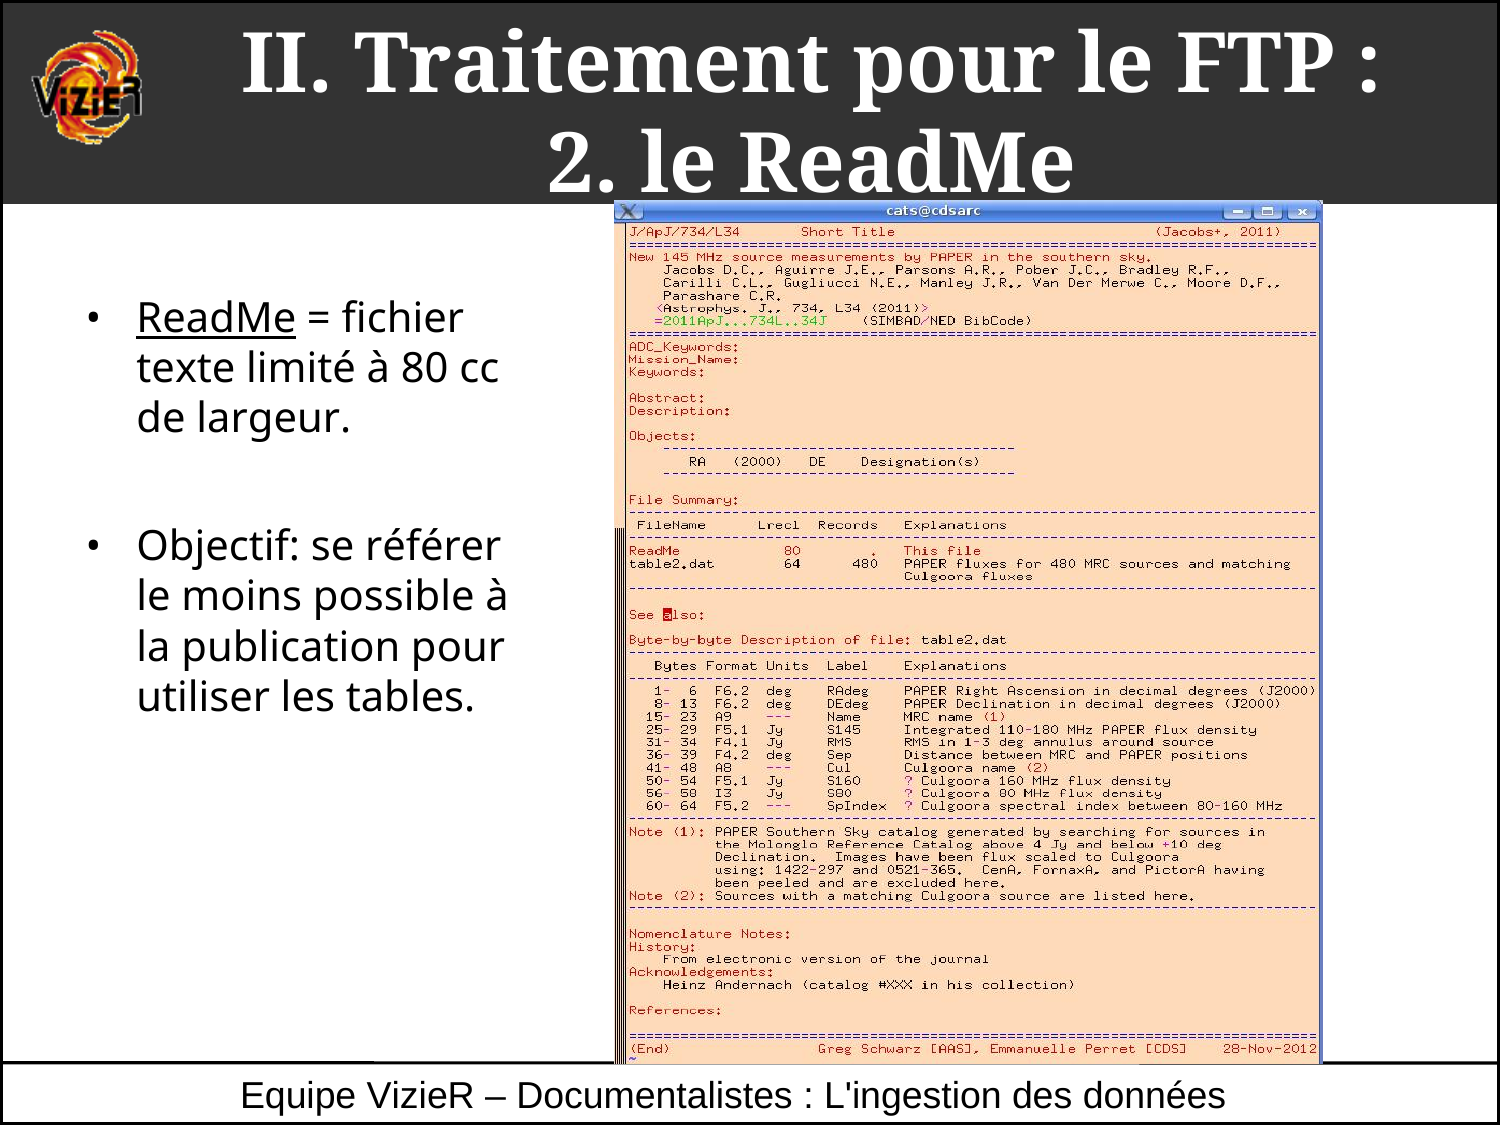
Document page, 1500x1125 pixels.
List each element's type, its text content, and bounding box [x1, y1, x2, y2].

title II. Traitement pour le FTP : 2. le ReadMe [147, 1, 1477, 217]
picture [29, 29, 147, 148]
picture [614, 200, 1323, 1064]
list ReadMe = fichier texte limité à 80 cc de largeur. Objectif: se référer le moins possible à la publication pour utiliser les tables. ‏ [70, 283, 526, 993]
